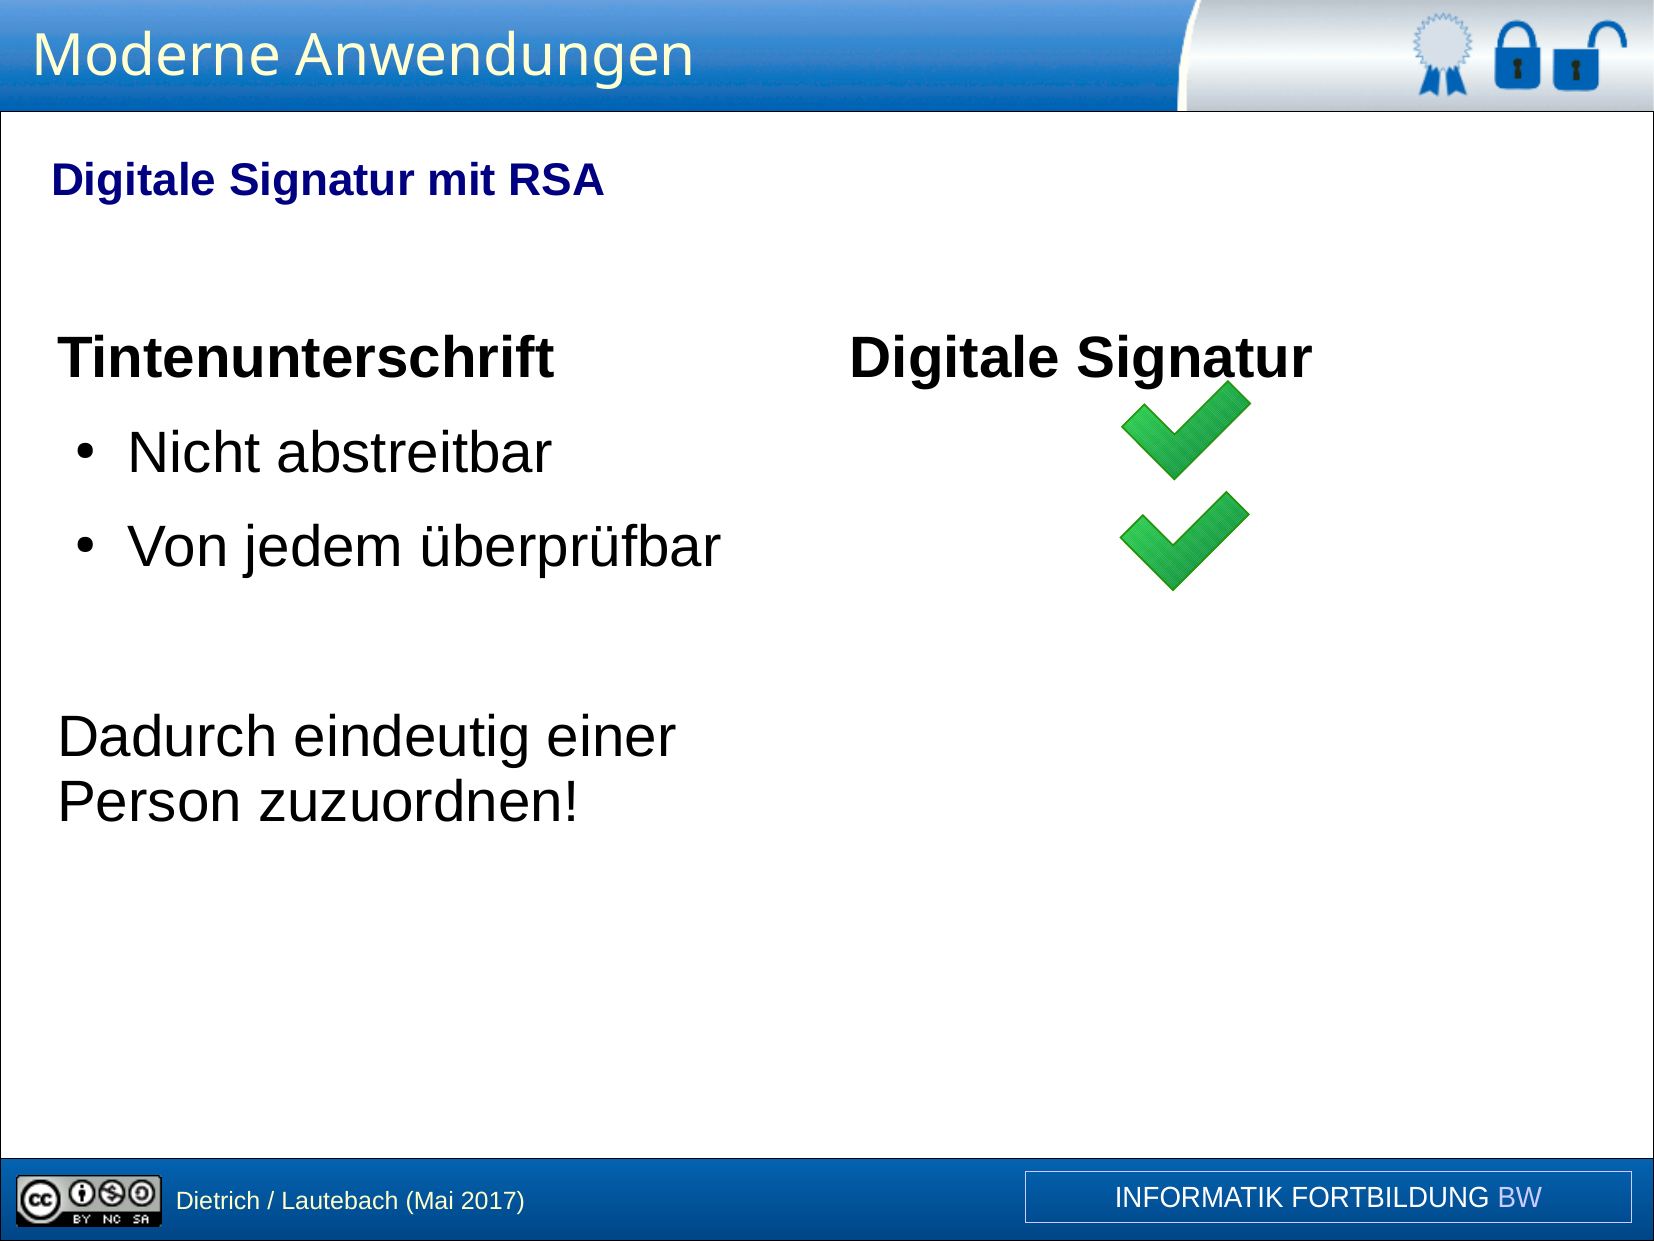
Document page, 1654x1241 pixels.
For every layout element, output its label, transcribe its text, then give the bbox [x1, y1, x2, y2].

picture [1094, 337, 1274, 627]
list Digitale Signatur [850, 325, 1606, 1045]
text_box Digitale Signatur mit RSA [36, 146, 1617, 214]
picture [0, 0, 1654, 111]
list Tintenunterschrift Nicht abstreitbar Von jedem überprüfbar Dadurch eindeutig einer Person zuzuordnen! [57, 325, 813, 1045]
picture [16, 1175, 162, 1227]
title Moderne Anwendungen [31, 14, 1151, 92]
